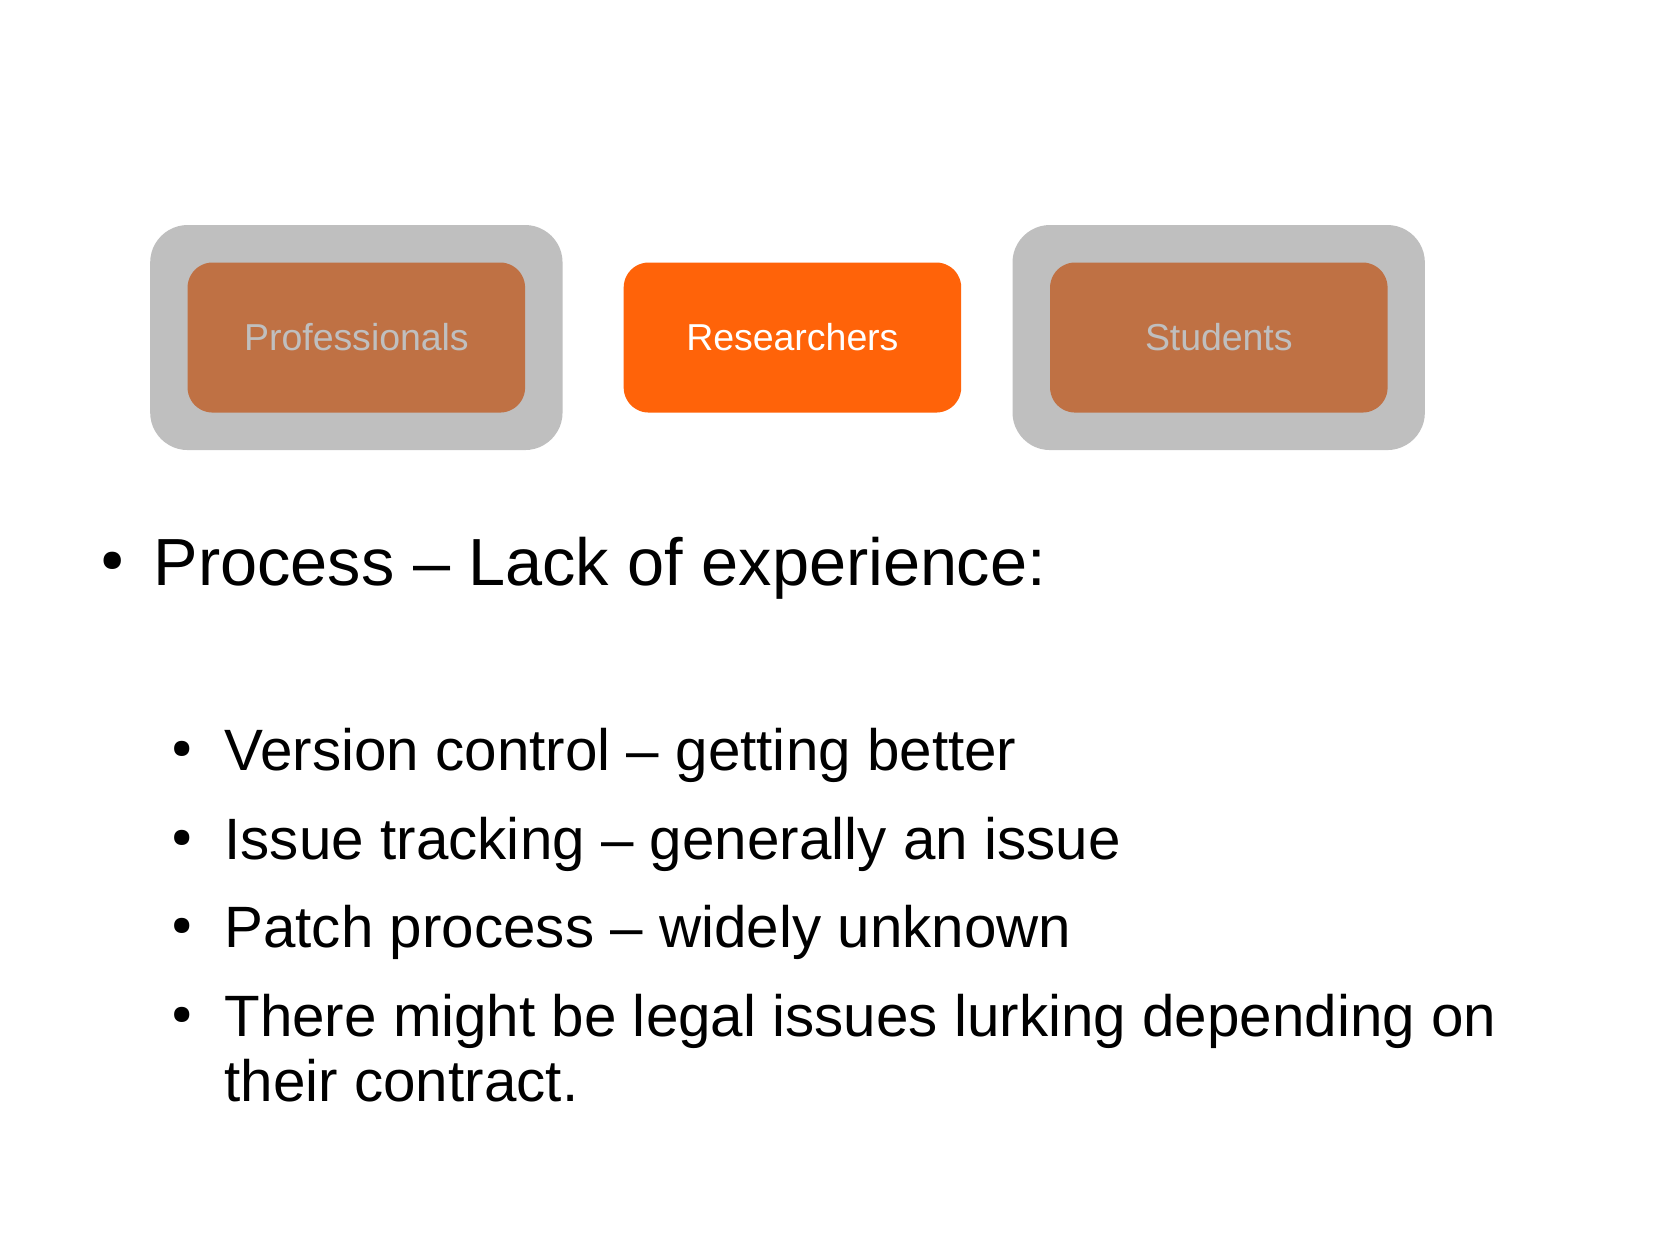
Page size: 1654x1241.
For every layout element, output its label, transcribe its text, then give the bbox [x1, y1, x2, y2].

text_box [1012, 225, 1425, 451]
text_box Researchers [623, 262, 962, 413]
text_box [150, 225, 563, 451]
list Process – Lack of experience: Version control – getting better Issue tracking – generally an issue Patch process – widely unknown There might be legal issues lurking depending on their contract. [82, 525, 1571, 1109]
